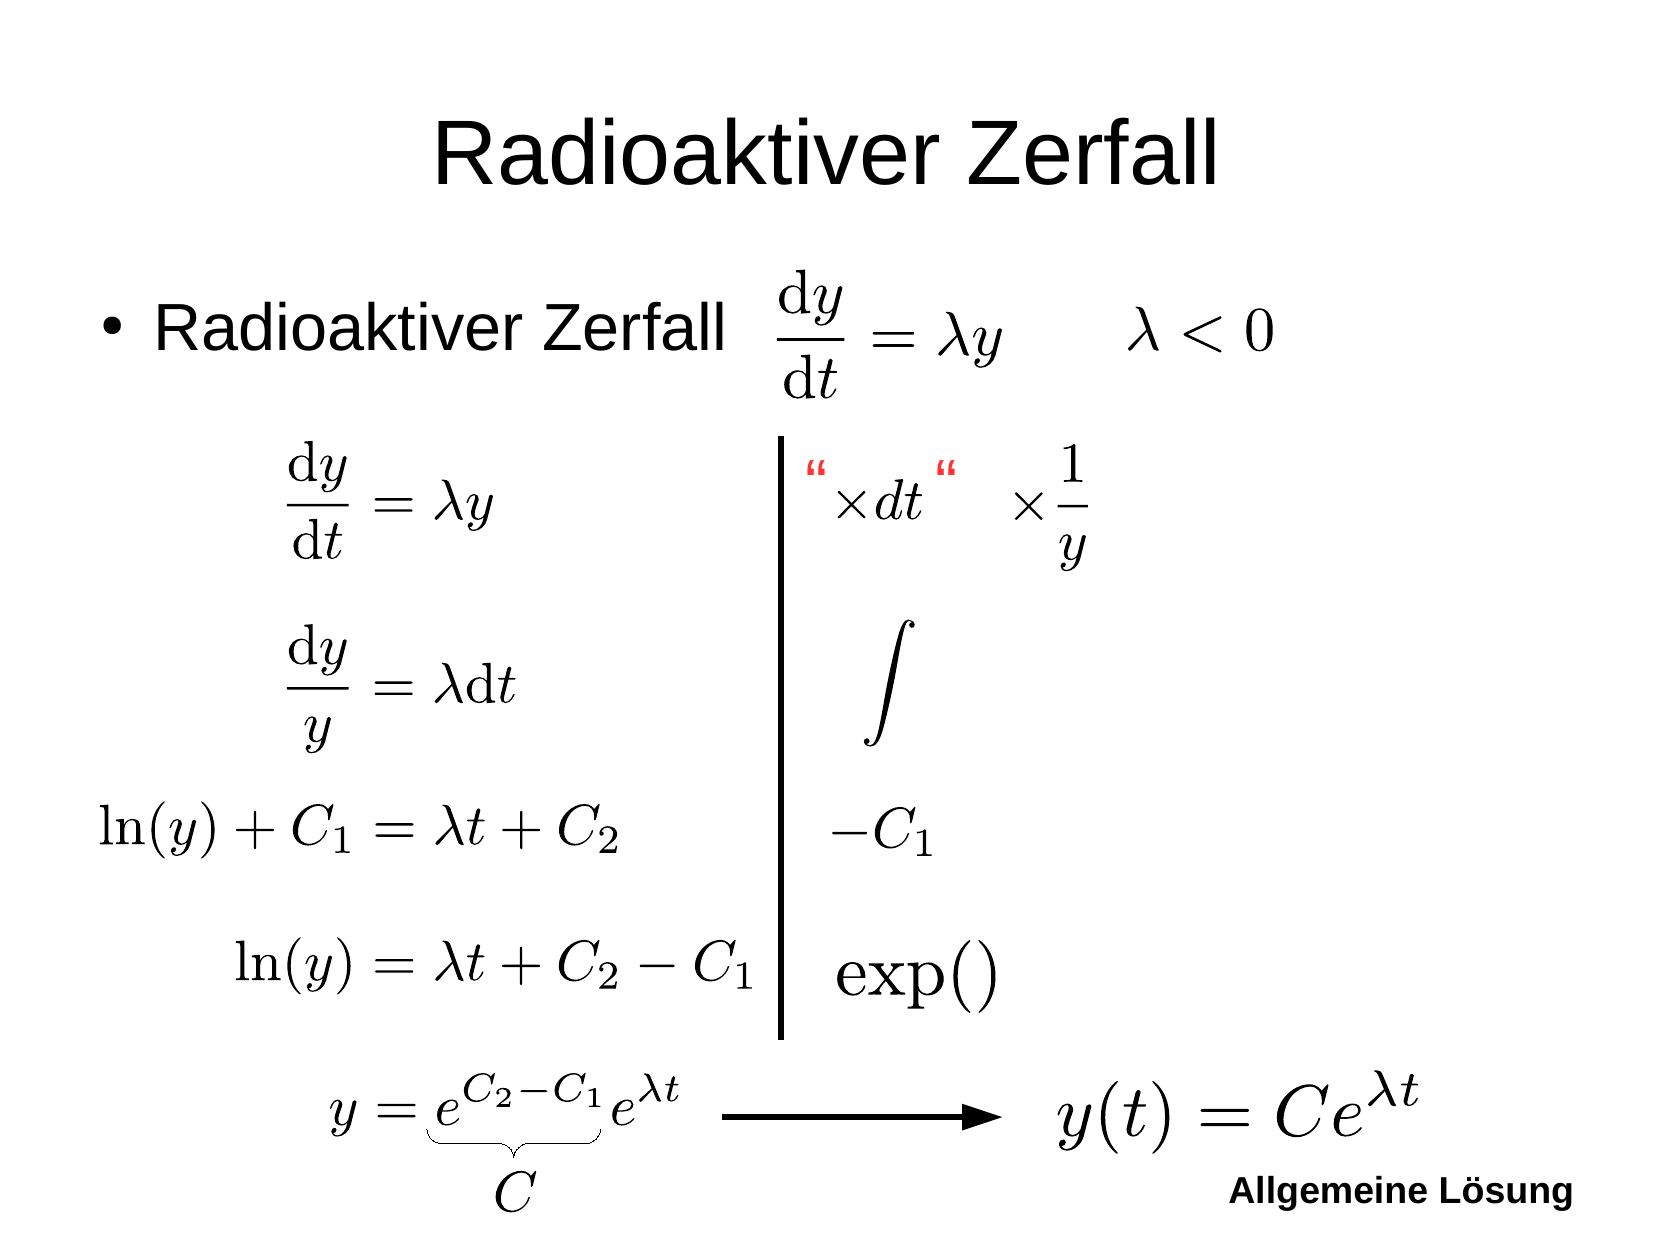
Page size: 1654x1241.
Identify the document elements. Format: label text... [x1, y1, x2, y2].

text_box [286, 440, 495, 560]
text_box [98, 801, 620, 859]
text_box Allgemeine Lösung [1213, 1162, 1590, 1220]
text_box [776, 269, 1005, 399]
text_box [843, 479, 920, 524]
text_box “ [920, 438, 973, 528]
text_box [1055, 1070, 1421, 1154]
list Radioaktiver Zerfall [82, 290, 1571, 1010]
title Radioaktiver Zerfall [82, 49, 1571, 257]
text_box [286, 624, 518, 754]
text_box [234, 937, 756, 995]
text_box “ [790, 438, 843, 528]
text_box [835, 940, 1003, 1013]
text_box [492, 1170, 538, 1213]
text_box [827, 806, 936, 856]
text_box [328, 1073, 681, 1137]
text_box [1124, 306, 1276, 353]
text_box [1006, 443, 1088, 572]
text_box [860, 619, 918, 747]
